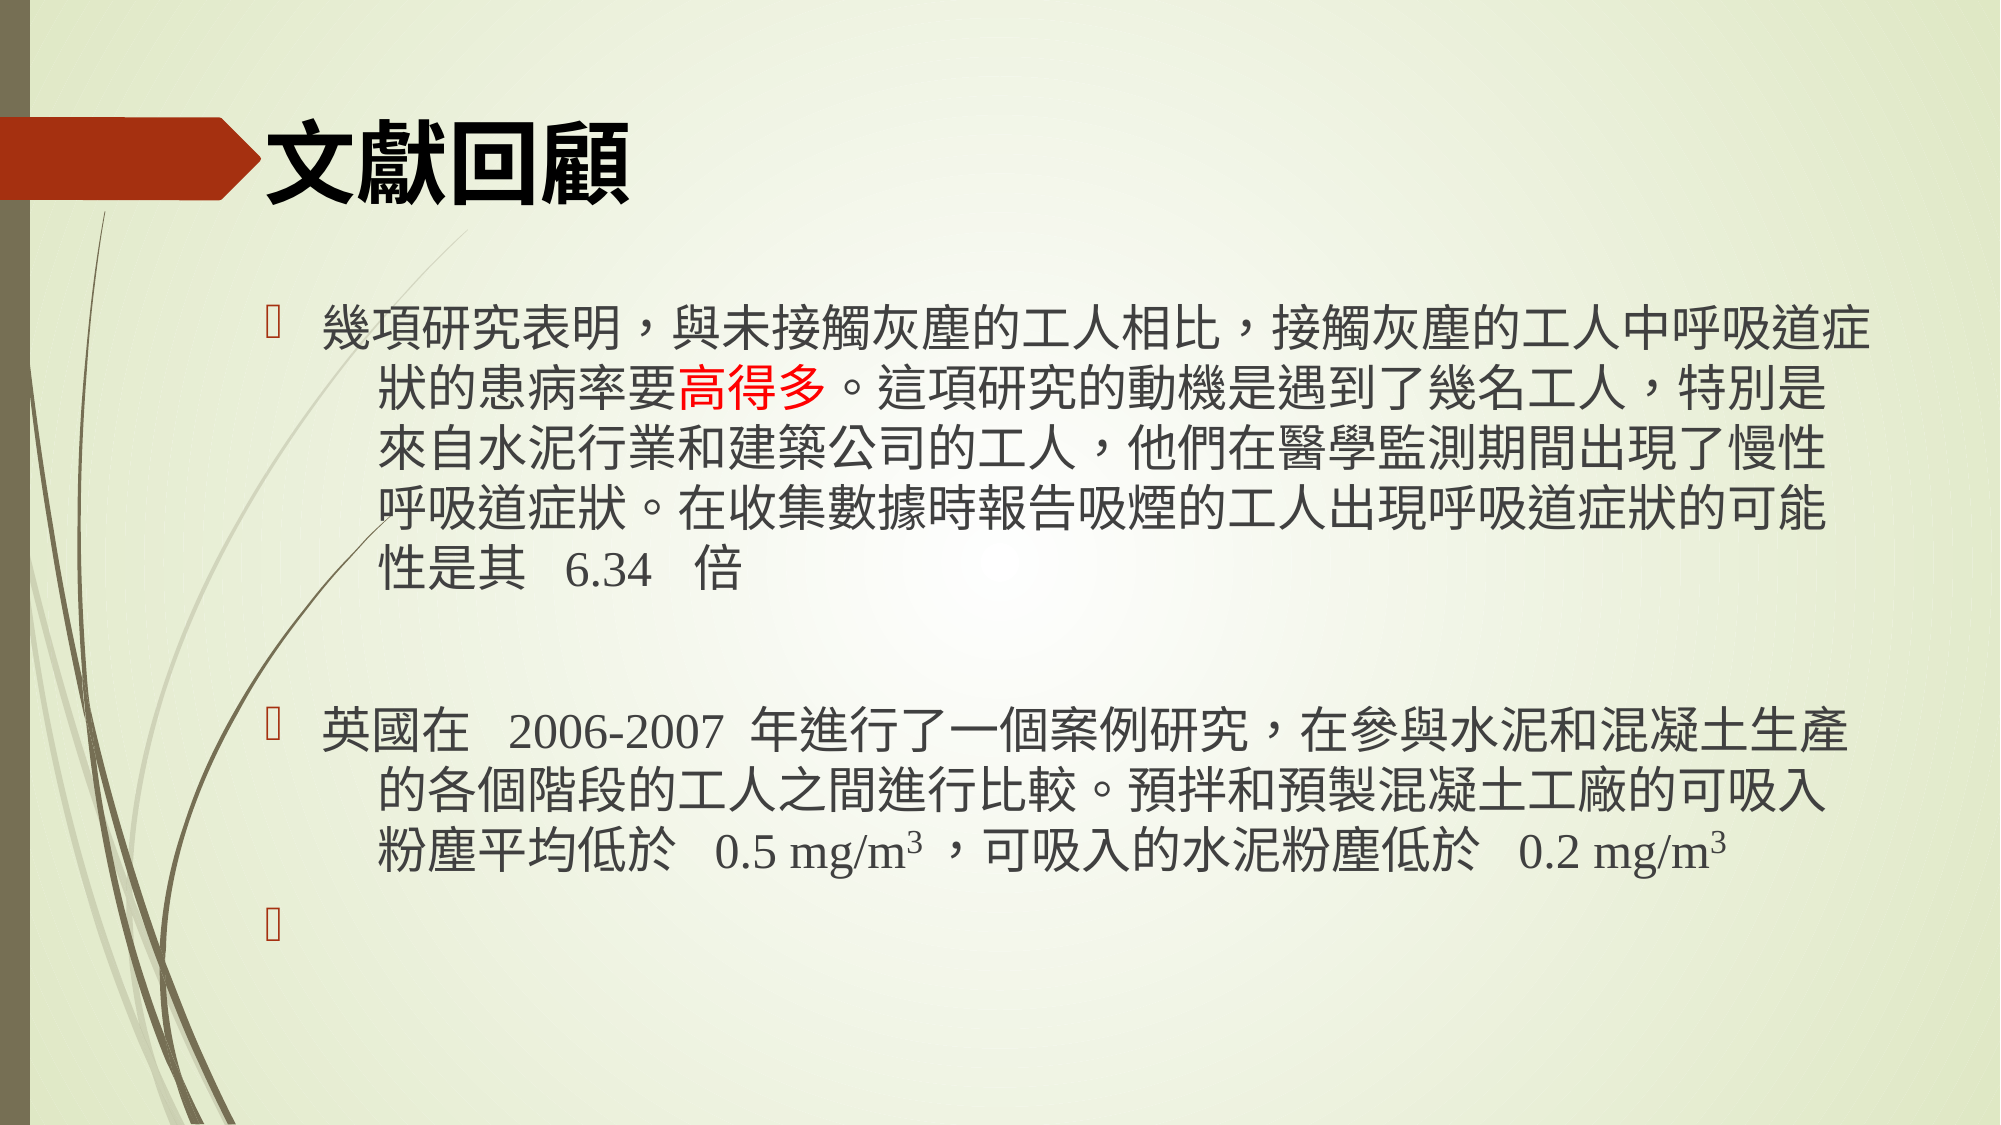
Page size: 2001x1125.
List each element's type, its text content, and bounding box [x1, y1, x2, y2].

title 文獻回顧 [249, 97, 1888, 289]
list 幾項研究表明，與未接觸灰塵的工人相比，接觸灰塵的工人中呼吸道症狀的患病率要高得多。這項研究的動機是遇到了幾名工人，特別是來自水泥行業和建築公司的工人，他們在醫學監測期間出現了慢性呼吸道症狀。在收集數據時報告吸煙的工人出現呼吸道症狀的可能性是其 6.34 倍 英國在 2006-2007 年進行了一個案例研究，在參與水泥和混凝土生產的各個階段的工人之間進行比較。預拌和預製混凝土工廠的可吸入粉塵平均低於 0.5 mg/m3，可吸入的水泥粉塵低於 0.2 mg/m3 [249, 289, 1888, 970]
